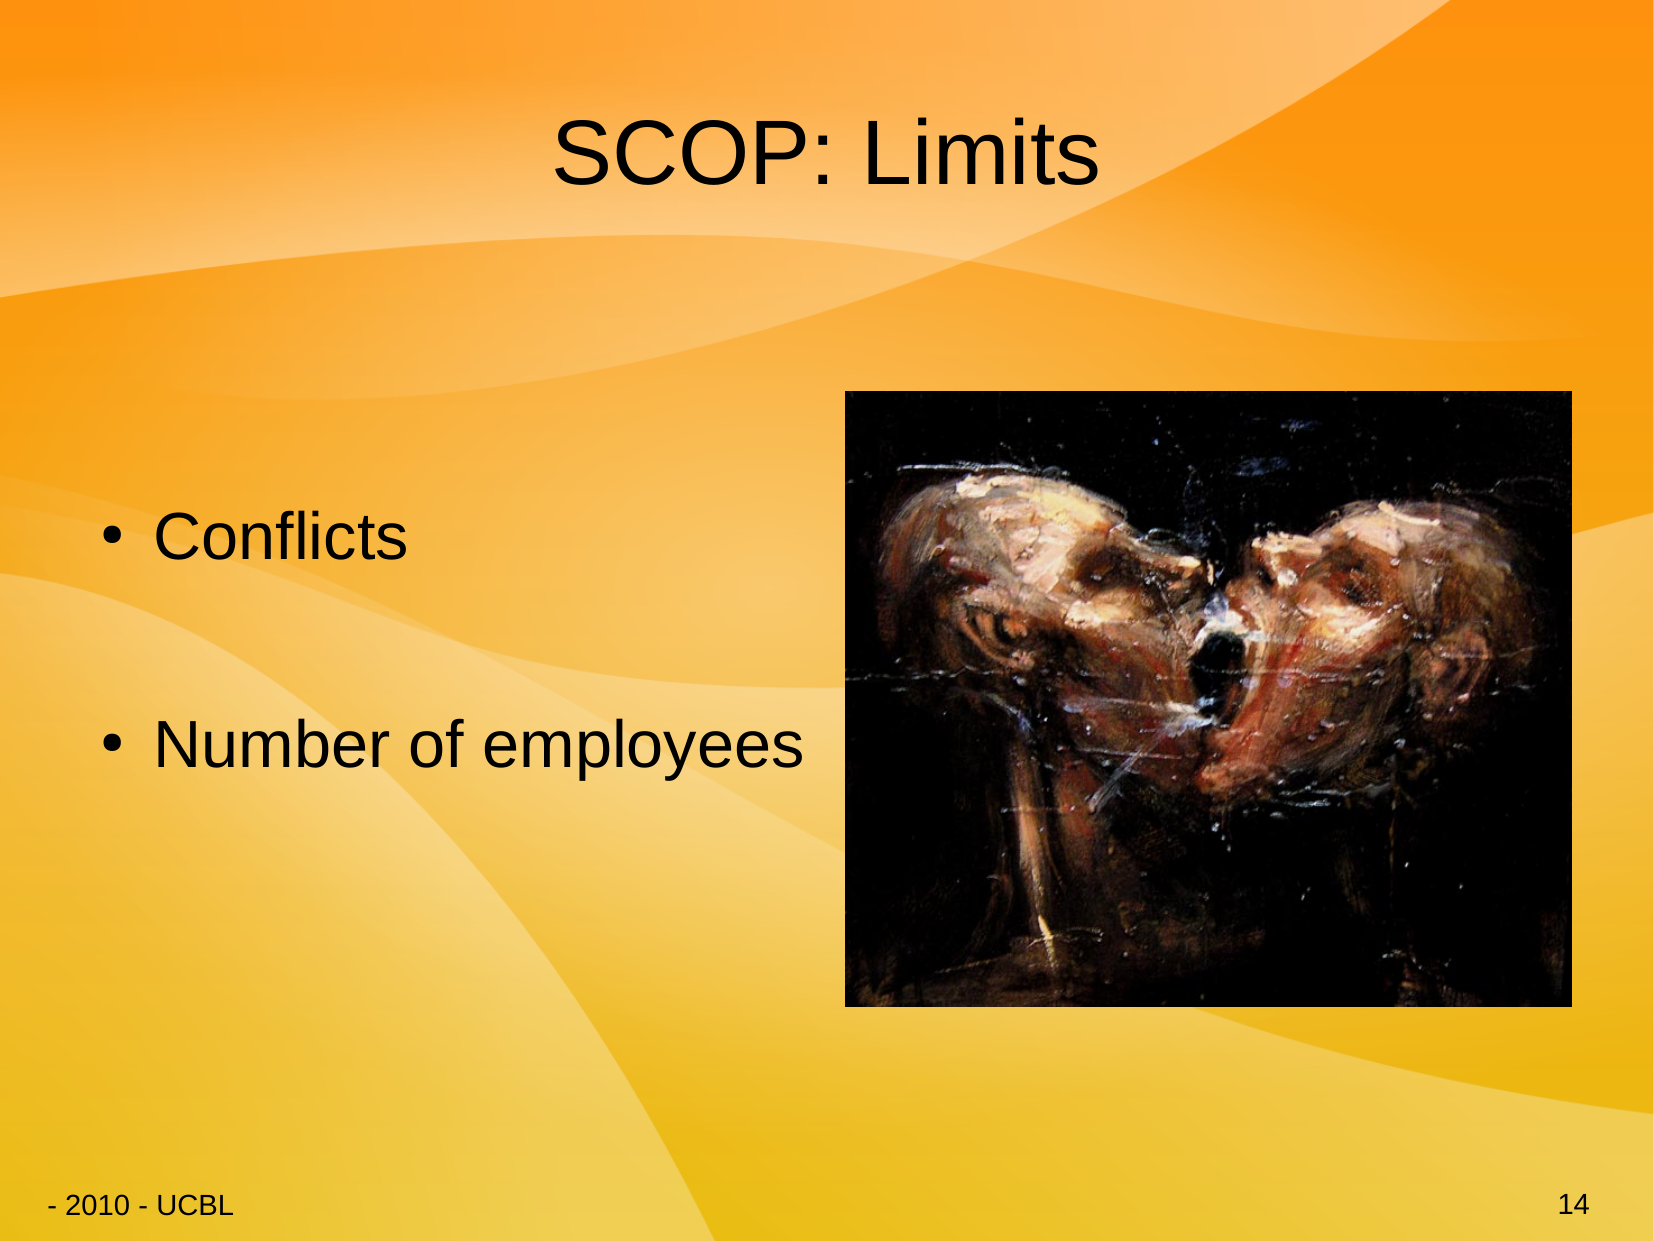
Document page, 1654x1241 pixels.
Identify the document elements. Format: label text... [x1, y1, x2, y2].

text_box <numéro> [1542, 1180, 1654, 1241]
title SCOP: Limits [82, 49, 1571, 257]
picture [0, 0, 1654, 1241]
list Conflicts Number of employees [82, 290, 809, 1109]
text_box Adrian Gaudebert - 2010 - UCBL [16, 1181, 473, 1229]
